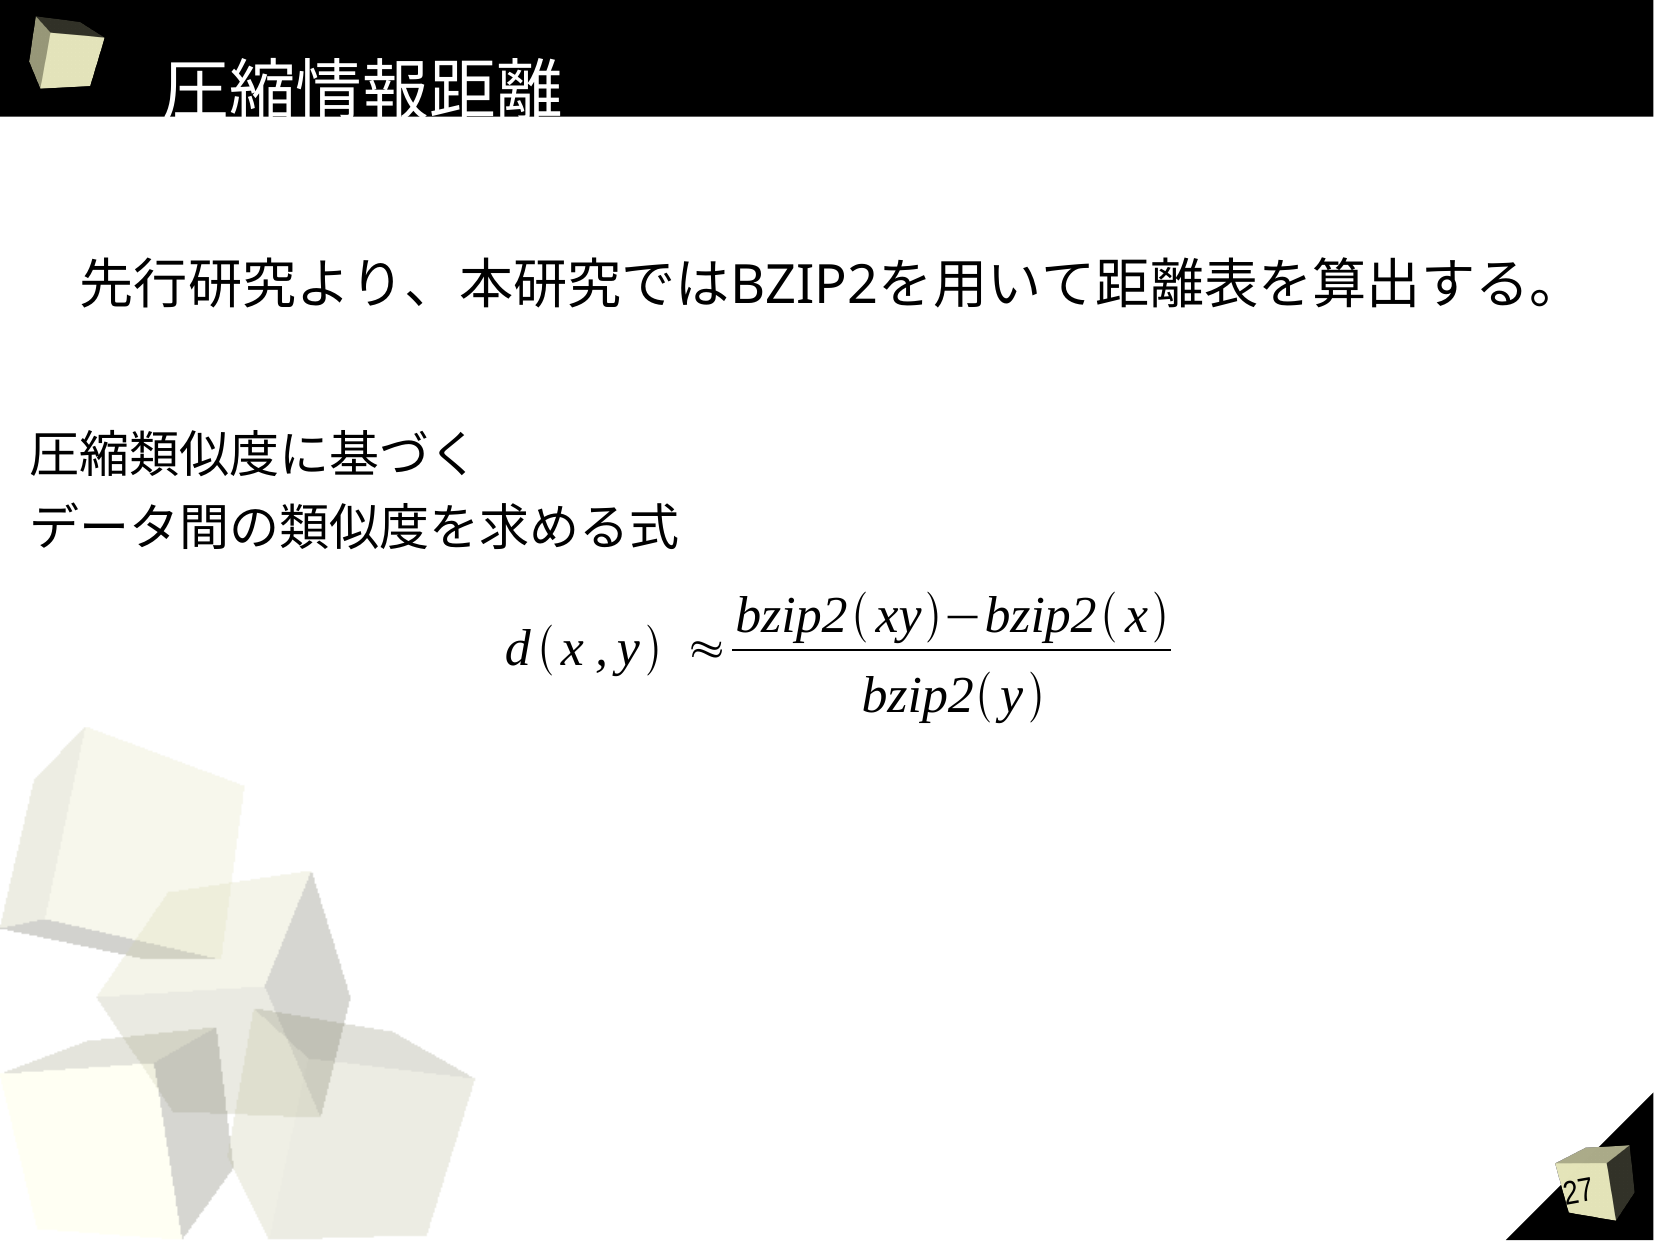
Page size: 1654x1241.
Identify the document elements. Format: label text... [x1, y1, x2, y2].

title [504, 112, 525, 119]
title [528, 112, 534, 119]
text_box 圧縮類似度に基づく データ間の類似度を求める式 [29, 383, 1182, 591]
title [325, 112, 349, 119]
title [310, 112, 320, 119]
title [467, 112, 500, 119]
subtitle 先行研究より、本研究ではBZIP2を用いて距離表を算出する。 [44, 177, 1595, 384]
title [118, 0, 1595, 119]
text_box 圧縮情報距離 [147, 29, 975, 112]
title [406, 112, 422, 119]
title [382, 112, 397, 119]
title [263, 112, 269, 119]
title [350, 112, 377, 119]
title [246, 112, 259, 119]
title [169, 112, 242, 119]
title [422, 112, 462, 119]
picture [0, 726, 477, 1241]
title [291, 112, 305, 119]
picture [497, 591, 1182, 739]
